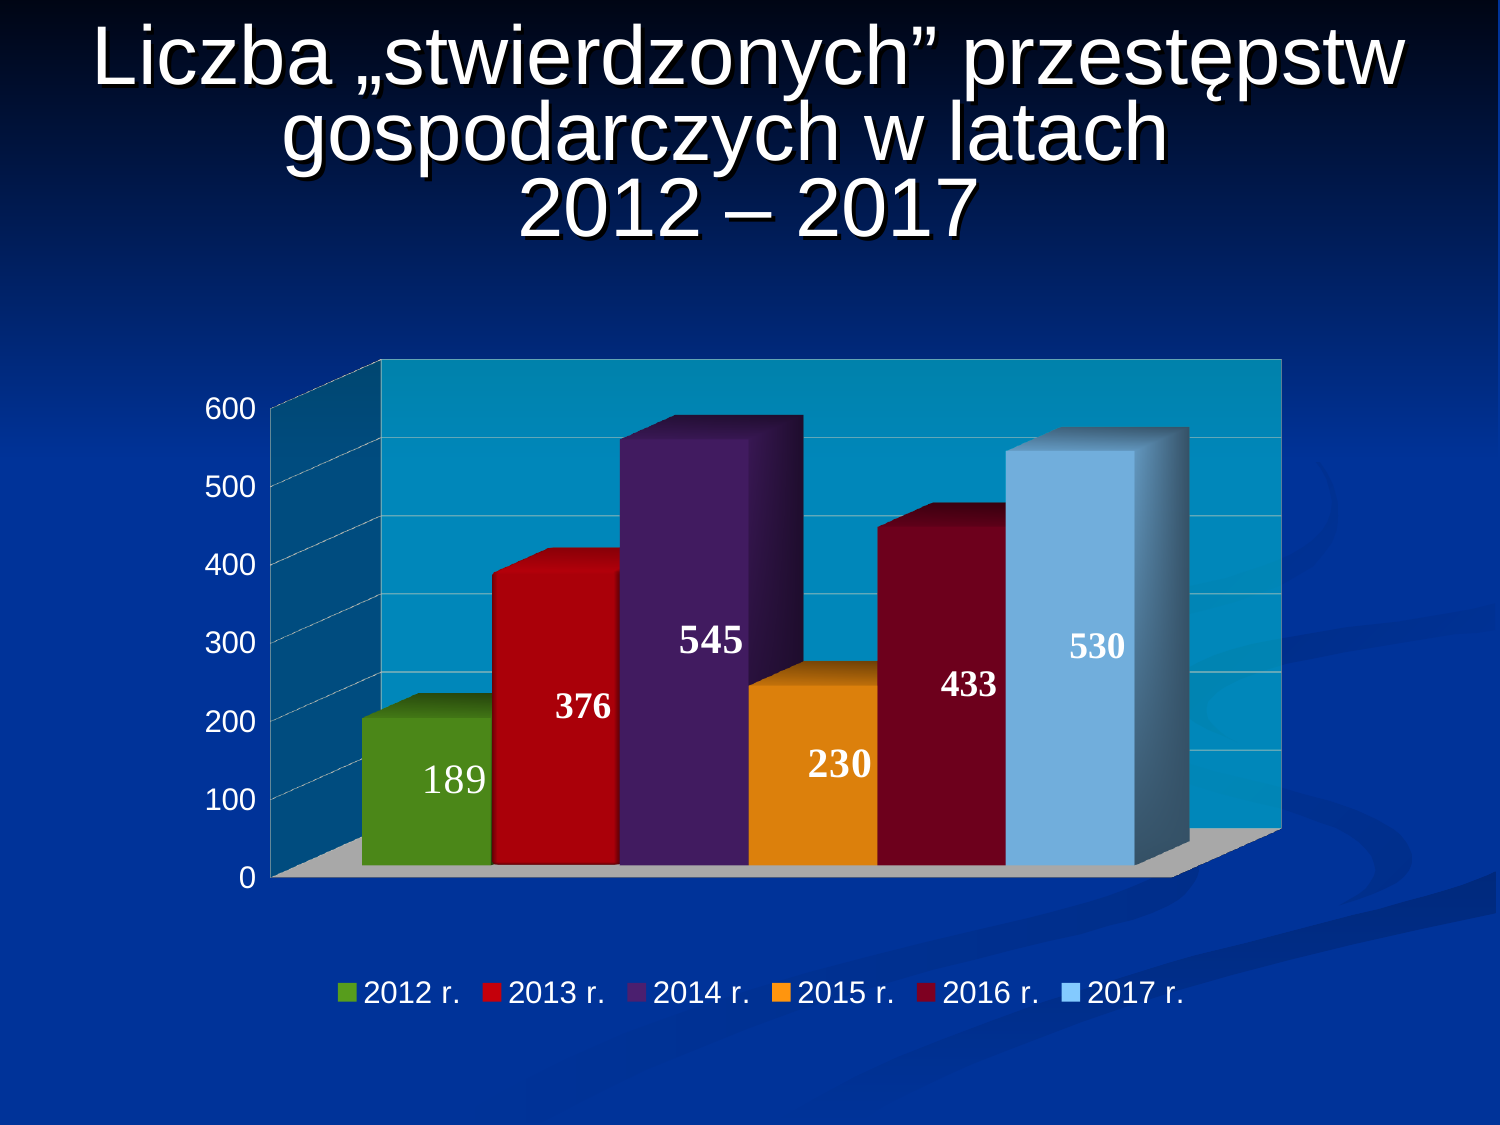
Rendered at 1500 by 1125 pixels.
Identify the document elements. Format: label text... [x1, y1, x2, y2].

title Liczba „stwierdzonych” przestępstw gospodarczych w latach 2012 – 2017 [75, 21, 1424, 355]
chart [177, 330, 1347, 1016]
